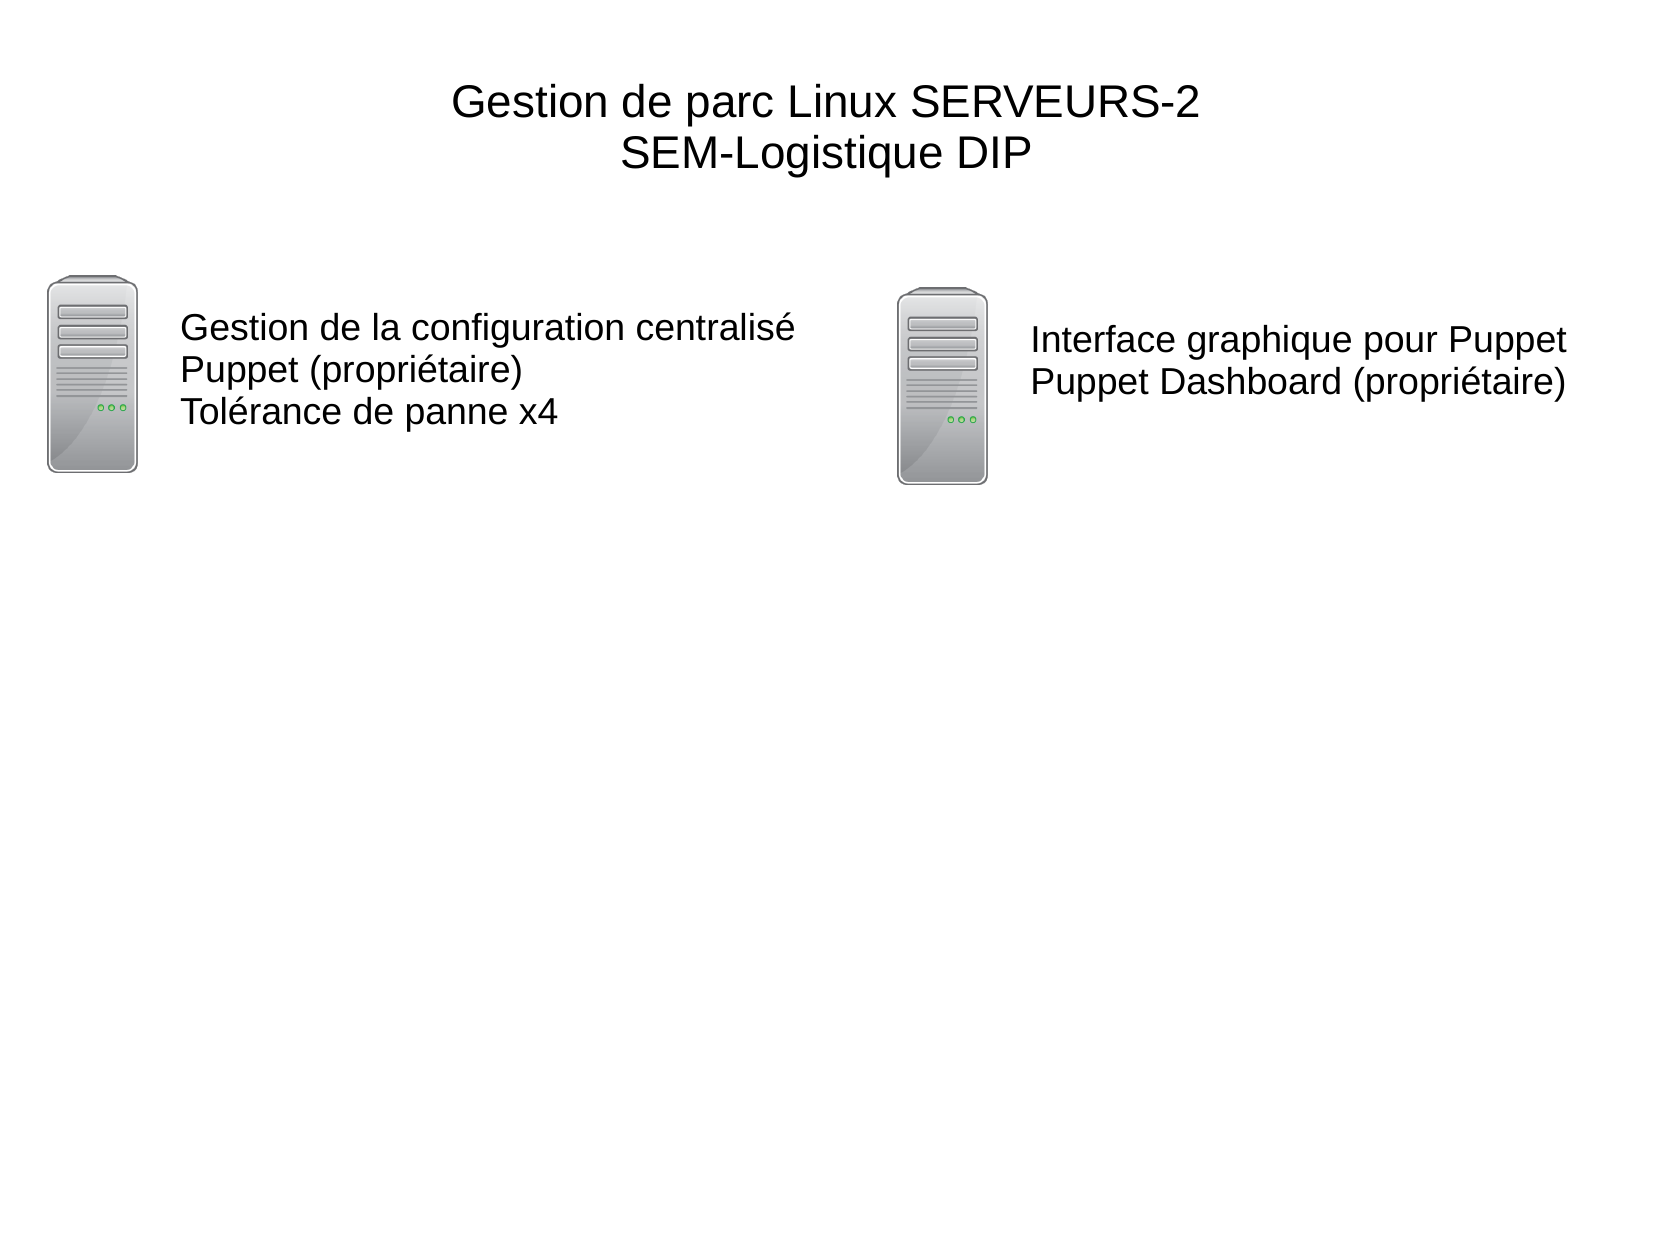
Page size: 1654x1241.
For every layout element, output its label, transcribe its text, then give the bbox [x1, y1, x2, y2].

title Gestion de parc Linux SERVEURS-2 SEM-Logistique DIP [82, 23, 1571, 231]
picture [897, 287, 988, 485]
text_box Gestion de la configuration centralisé Puppet (propriétaire) Tolérance de panne x4 [165, 299, 811, 440]
picture [47, 275, 138, 473]
text_box Interface graphique pour Puppet Puppet Dashboard (propriétaire) [1015, 311, 1582, 452]
